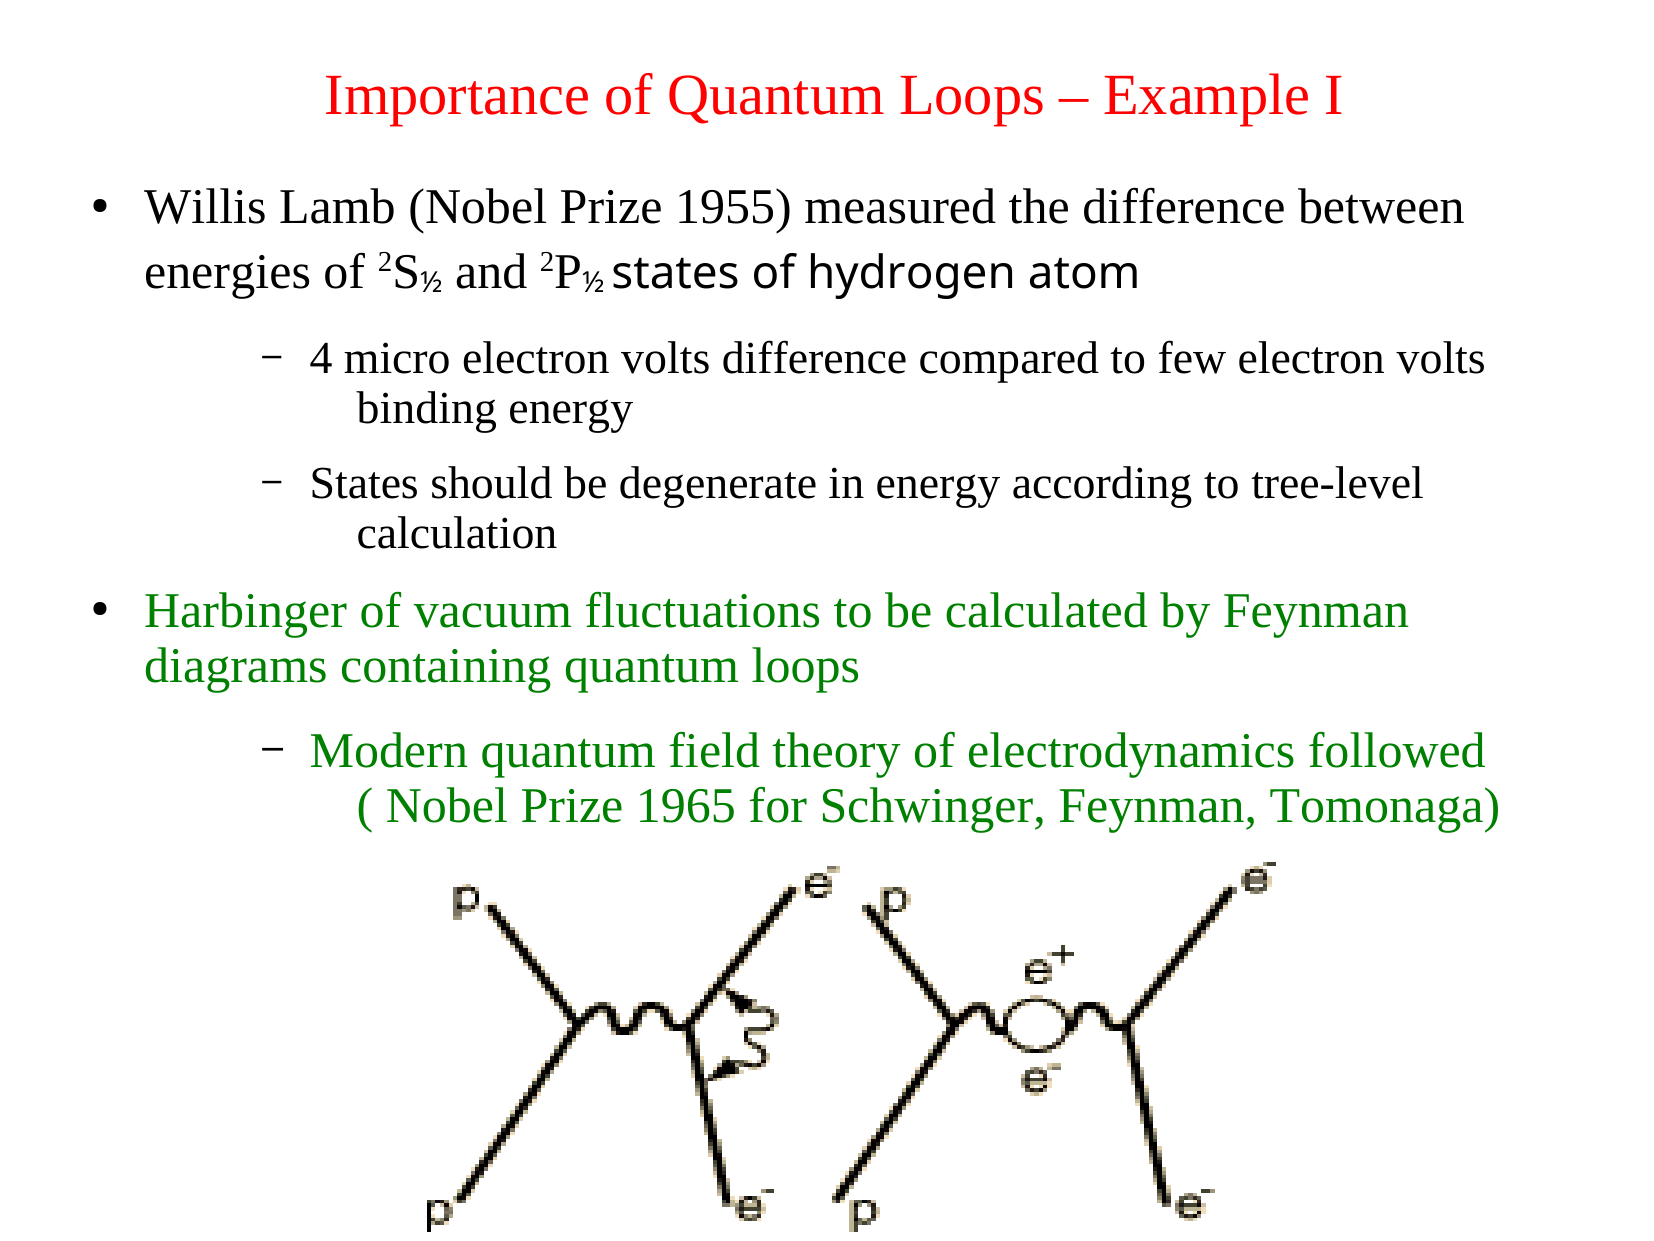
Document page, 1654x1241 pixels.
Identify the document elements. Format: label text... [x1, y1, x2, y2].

picture [405, 859, 1290, 1241]
title Importance of Quantum Loops – Example I [128, 0, 1541, 179]
list Willis Lamb (Nobel Prize 1955) measured the difference between energies of 2S½ and 2P½ states of hydrogen atom 4 micro electron volts difference compared to few electron volts binding energy States should be degenerate in energy according to tree-level calculation Harbinger of vacuum fluctuations to be calculated by Feynman diagrams containing quantum loops Modern quantum field theory of electrodynamics followed ( Nobel Prize 1965 for Schwinger, Feynman, Tomonaga) [73, 179, 1600, 1089]
